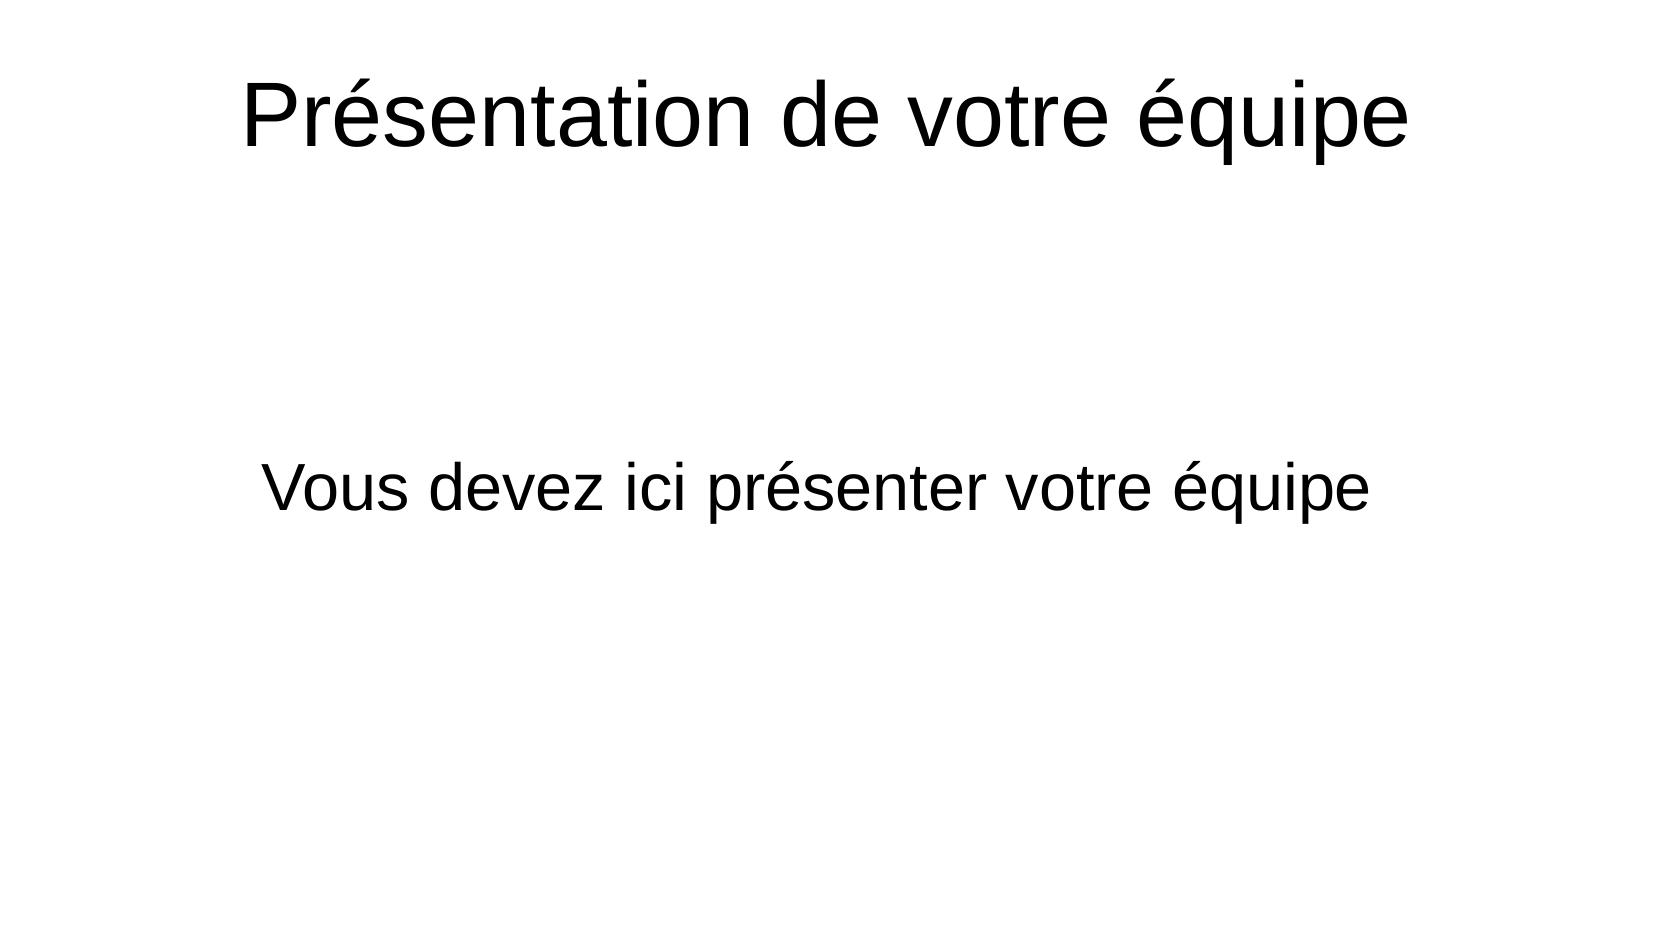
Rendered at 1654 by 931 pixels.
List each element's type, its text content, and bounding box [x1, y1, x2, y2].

subtitle Vous devez ici présenter votre équipe [82, 217, 1571, 758]
title Présentation de votre équipe [82, 37, 1571, 193]
